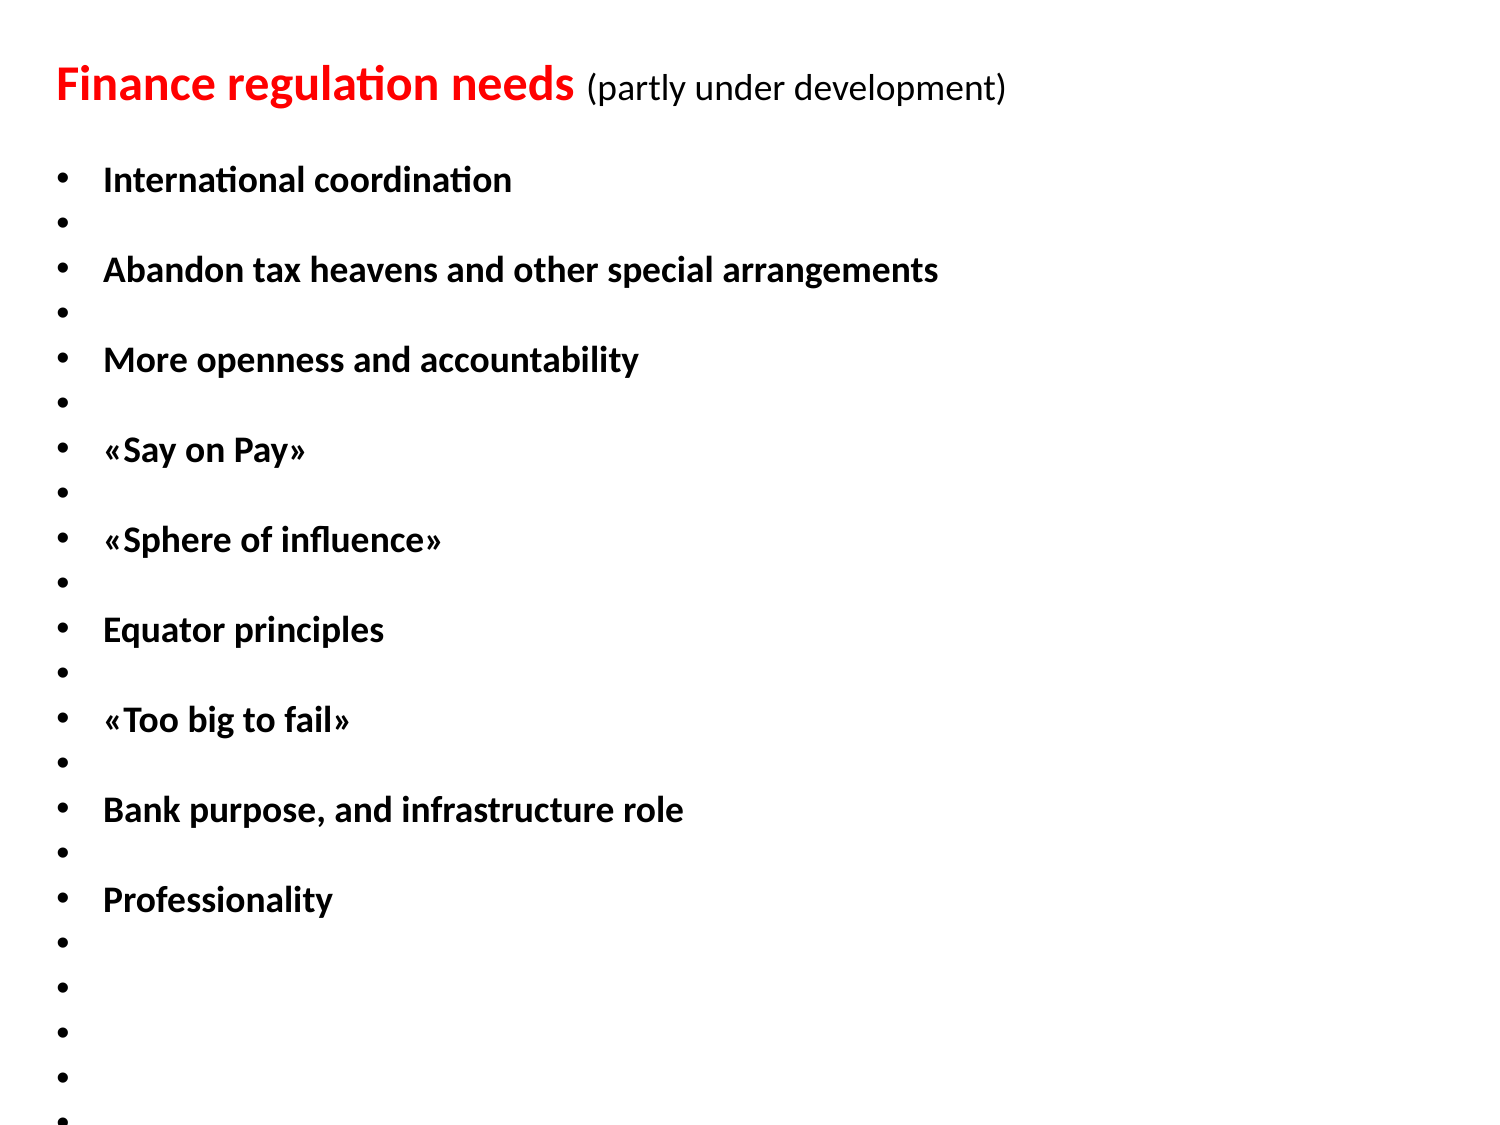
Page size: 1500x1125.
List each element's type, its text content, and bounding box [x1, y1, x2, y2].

text_box Finance regulation needs (partly under development) International coordination Abandon tax heavens and other special arrangements More openness and accountability «Say on Pay» «Sphere of influence» Equator principles «Too big to fail» Bank purpose, and infrastructure role Professionality [41, 42, 1459, 1125]
